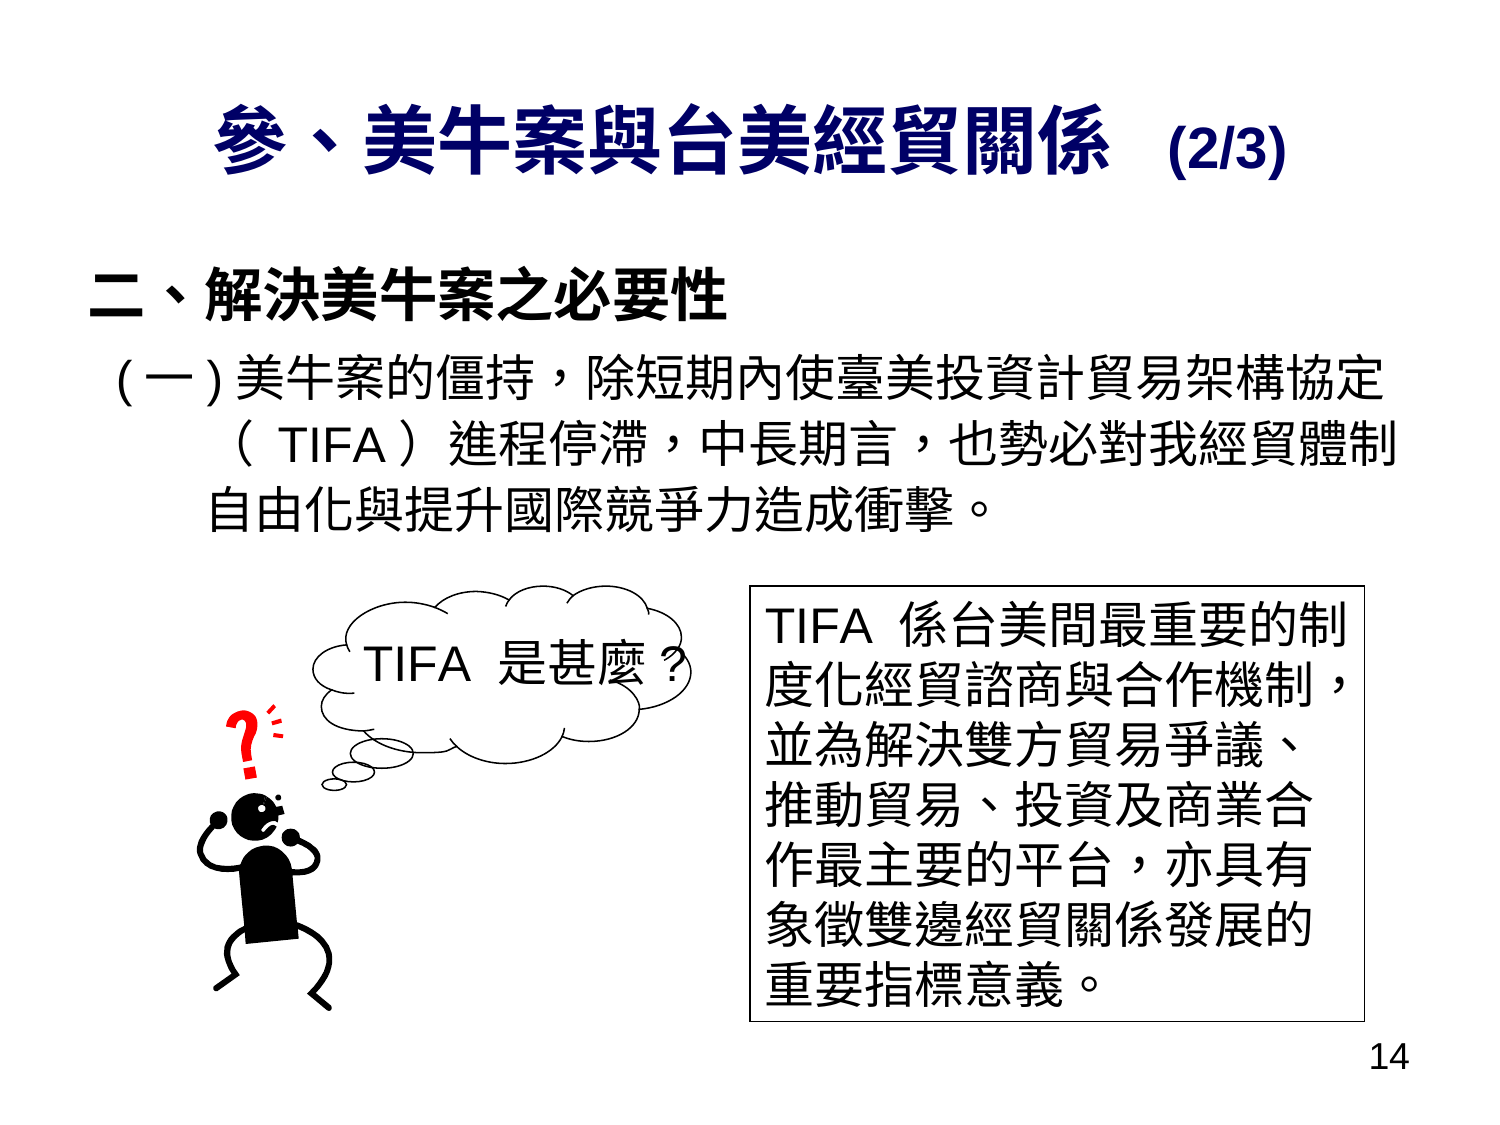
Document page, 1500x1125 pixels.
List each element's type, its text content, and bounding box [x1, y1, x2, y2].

list 二、解決美牛案之必要性 (一)美牛案的僵持，除短期內使臺美投資計貿易架構協定（ TIFA）進程停滯，中長期言，也勢必對我經貿體制自由化與提升國際競爭力造成衝擊。 [73, 243, 1424, 646]
text_box TIFA 係台美間最重要的制度化經貿諮商與合作機制，並為解決雙方貿易爭議、推動貿易、投資及商業合作最主要的平台，亦具有象徵雙邊經貿關係發展的重要指標意義。 [749, 586, 1365, 1022]
list 二、解決美牛案之必要性 (一)美牛案的僵持，除短期內使臺美投資計貿易架構協定（ TIFA）進程停滯，中長期言，也勢必對我經貿體制自由化與提升國際競爭力造成衝擊。 [355, 587, 673, 623]
picture [194, 704, 335, 1012]
title 參、美牛案與台美經貿關係 (2/3) [75, 45, 1426, 233]
text_box TIFA 是甚麼? [348, 623, 691, 791]
